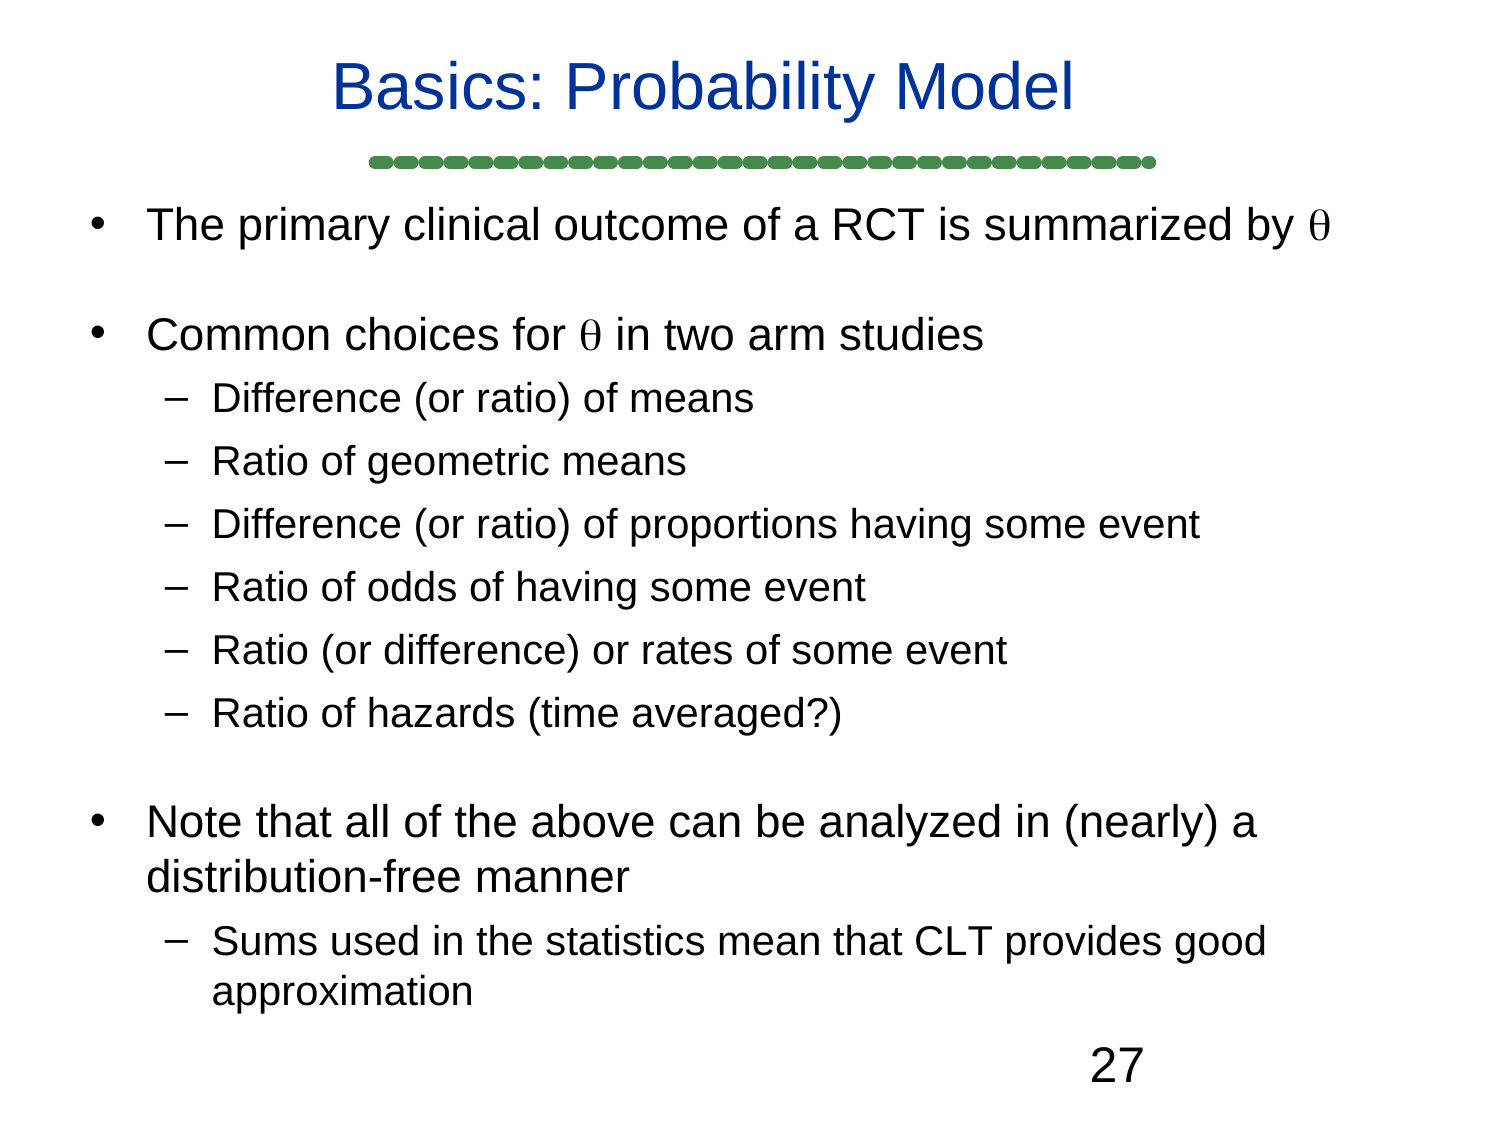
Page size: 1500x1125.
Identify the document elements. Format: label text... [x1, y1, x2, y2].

title Basics: Probability Model [37, 24, 1463, 141]
list The primary clinical outcome of a RCT is summarized by  Common choices for  in two arm studies Difference (or ratio) of means Ratio of geometric means Difference (or ratio) of proportions having some event Ratio of odds of having some event Ratio (or difference) or rates of some event Ratio of hazards (time averaged?) Note that all of the above can be analyzed in (nearly) a distribution-free manner Sums used in the statistics mean that CLT provides good approximation [75, 187, 1426, 1050]
